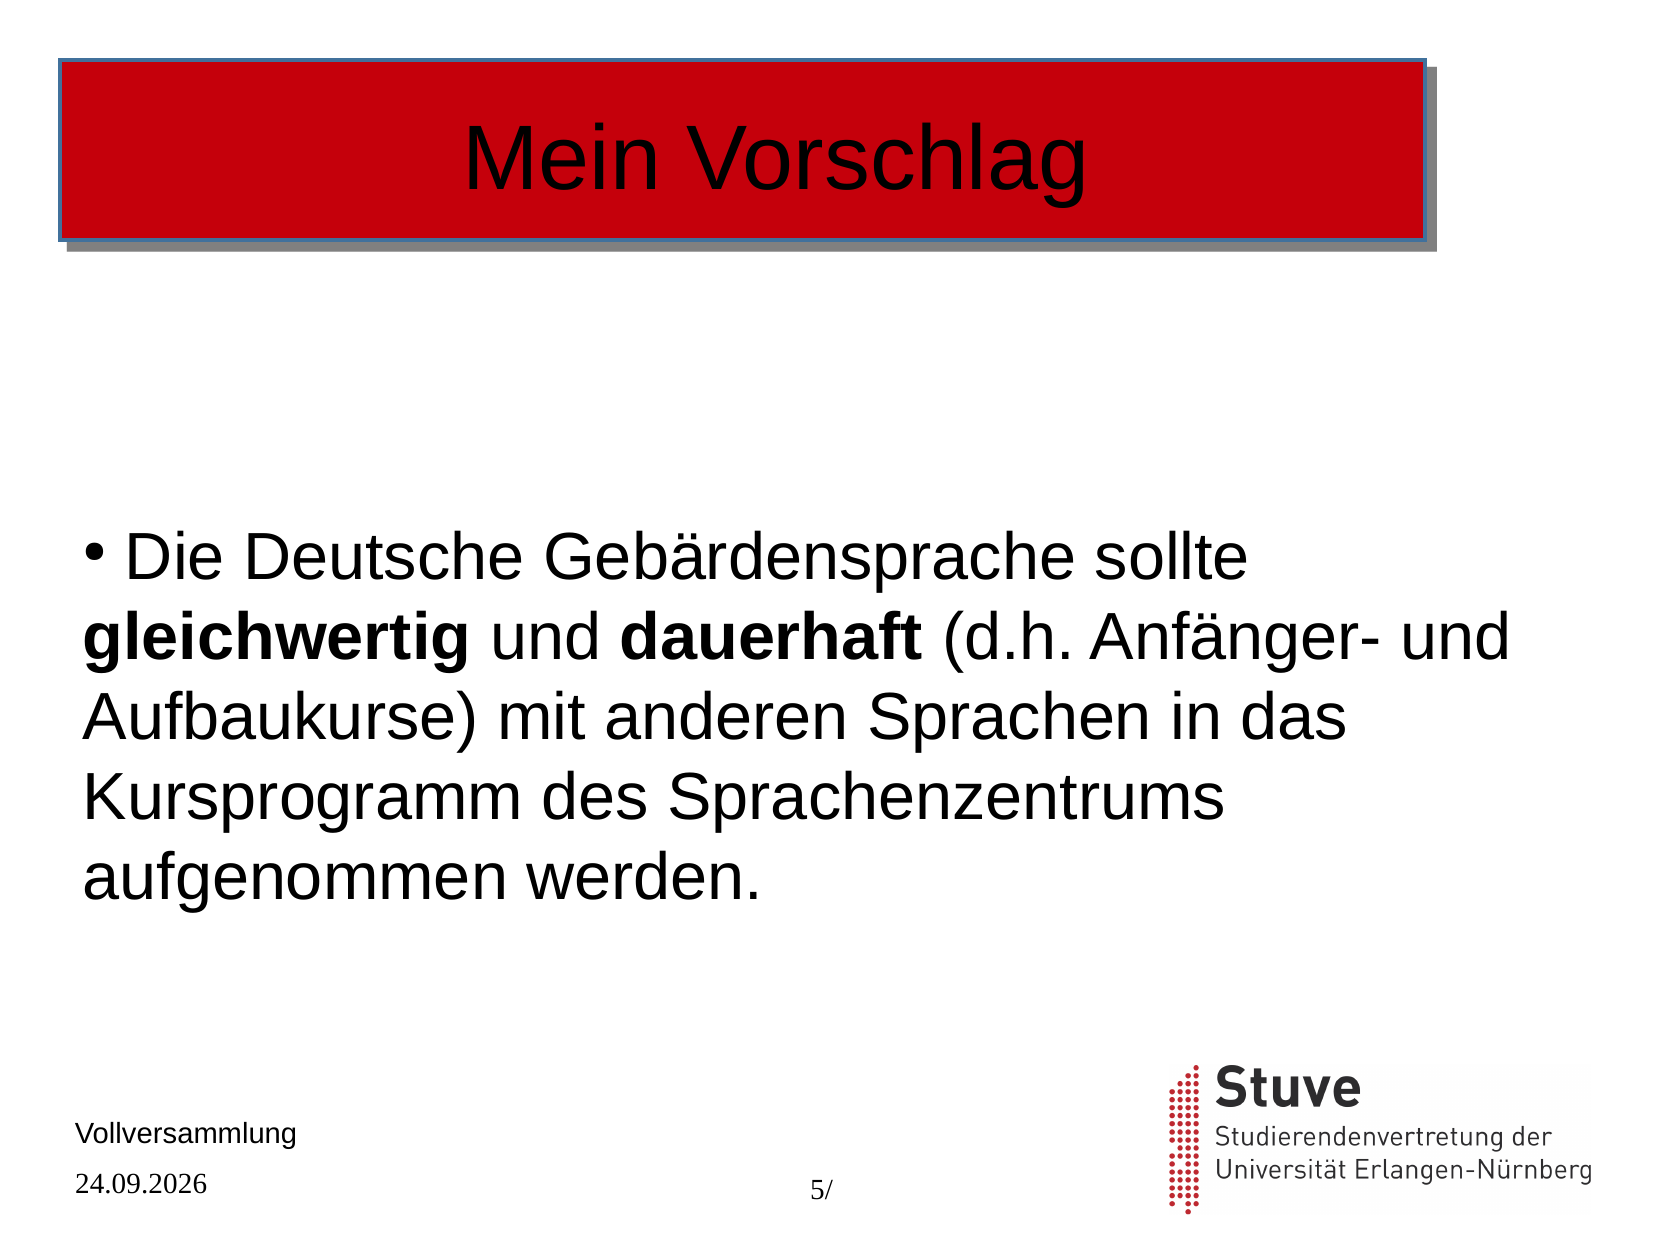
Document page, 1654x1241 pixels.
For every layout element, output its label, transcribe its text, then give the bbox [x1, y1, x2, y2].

text_box 10.12.2015 [75, 1164, 308, 1210]
title Mein Vorschlag [82, 97, 1471, 209]
picture [1169, 1064, 1591, 1215]
text_box <number>/ [810, 1170, 1066, 1231]
list Die Deutsche Gebärdensprache sollte gleichwertig und dauerhaft (d.h. Anfänger- und Aufbaukurse) mit anderen Sprachen in das Kursprogramm des Sprachenzentrums aufgenommen werden. [82, 403, 1571, 1123]
